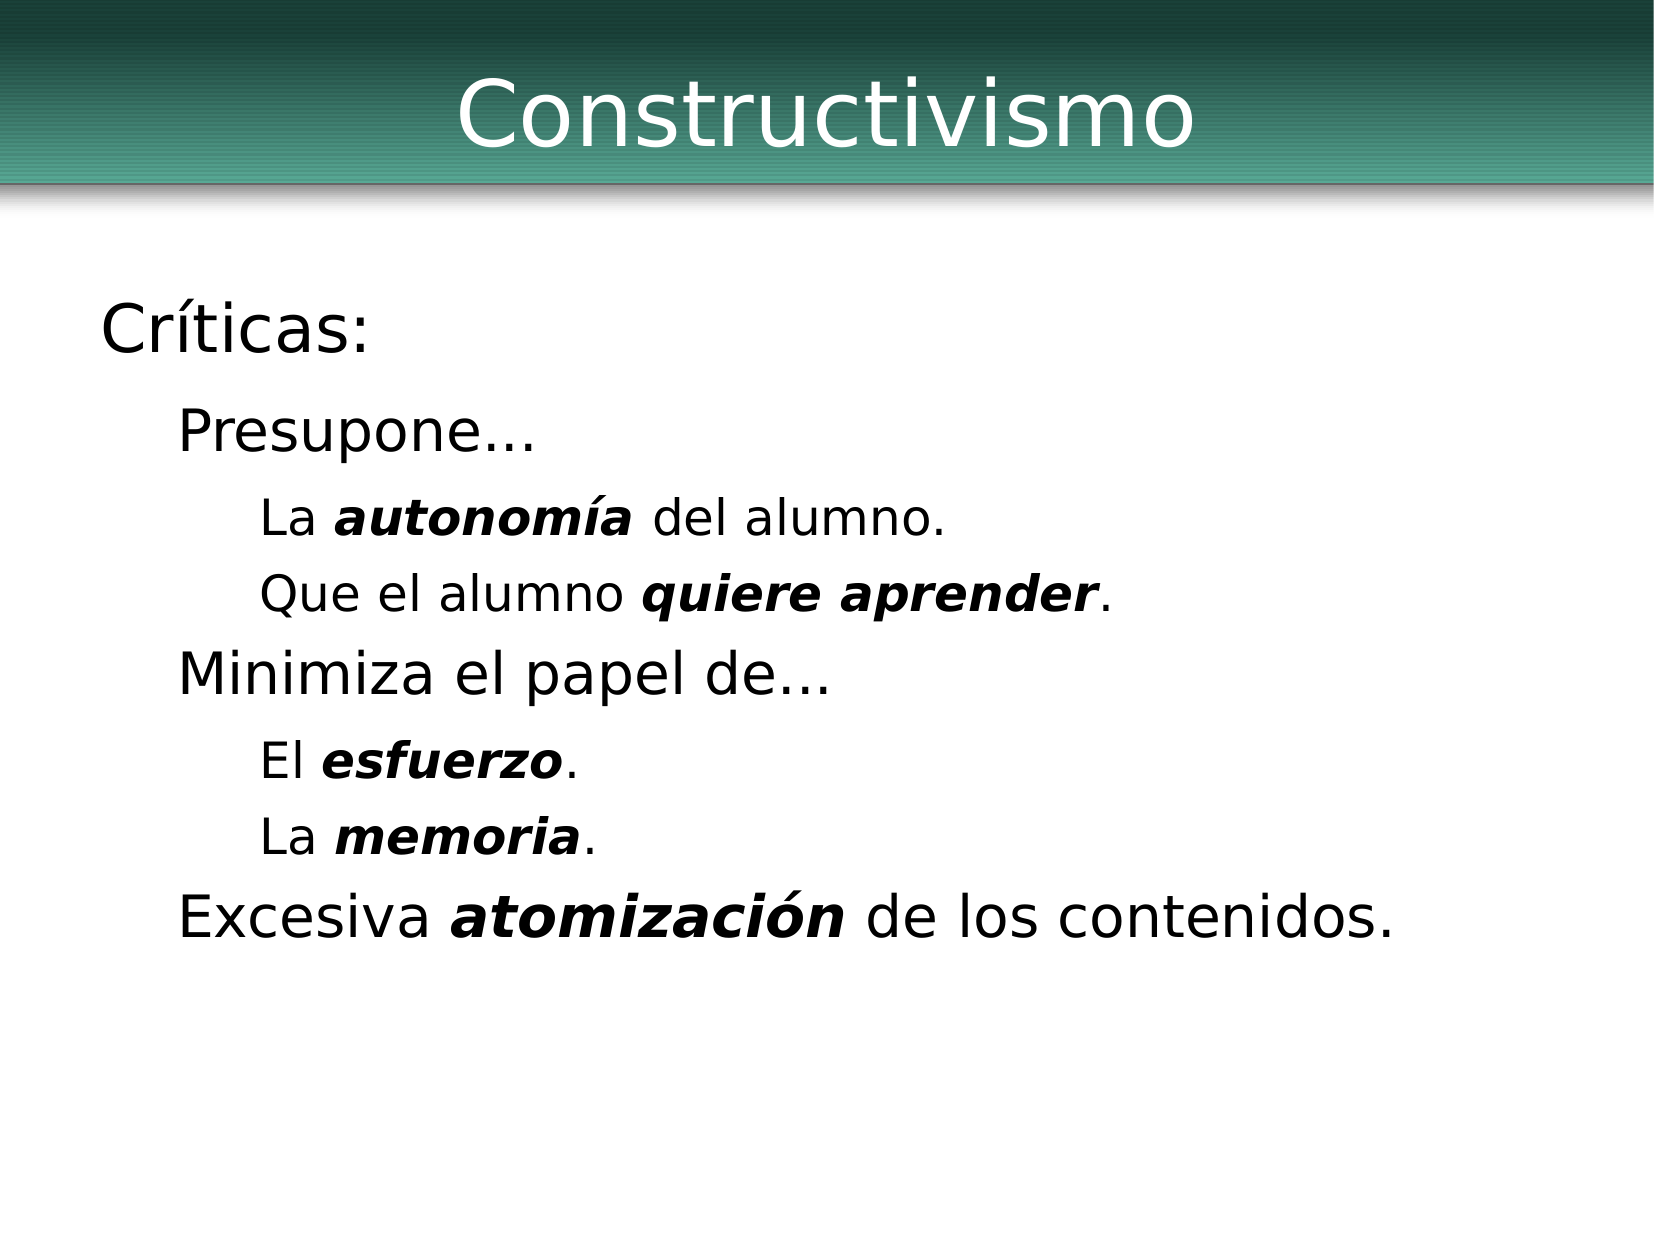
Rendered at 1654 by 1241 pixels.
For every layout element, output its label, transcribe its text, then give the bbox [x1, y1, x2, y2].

list Críticas: Presupone... La autonomía del alumno. Que el alumno quiere aprender. Minimiza el papel de... El esfuerzo. La memoria. Excesiva atomización de los contenidos. [82, 290, 1571, 1094]
picture [0, 0, 1654, 225]
title Constructivismo [82, 11, 1571, 219]
